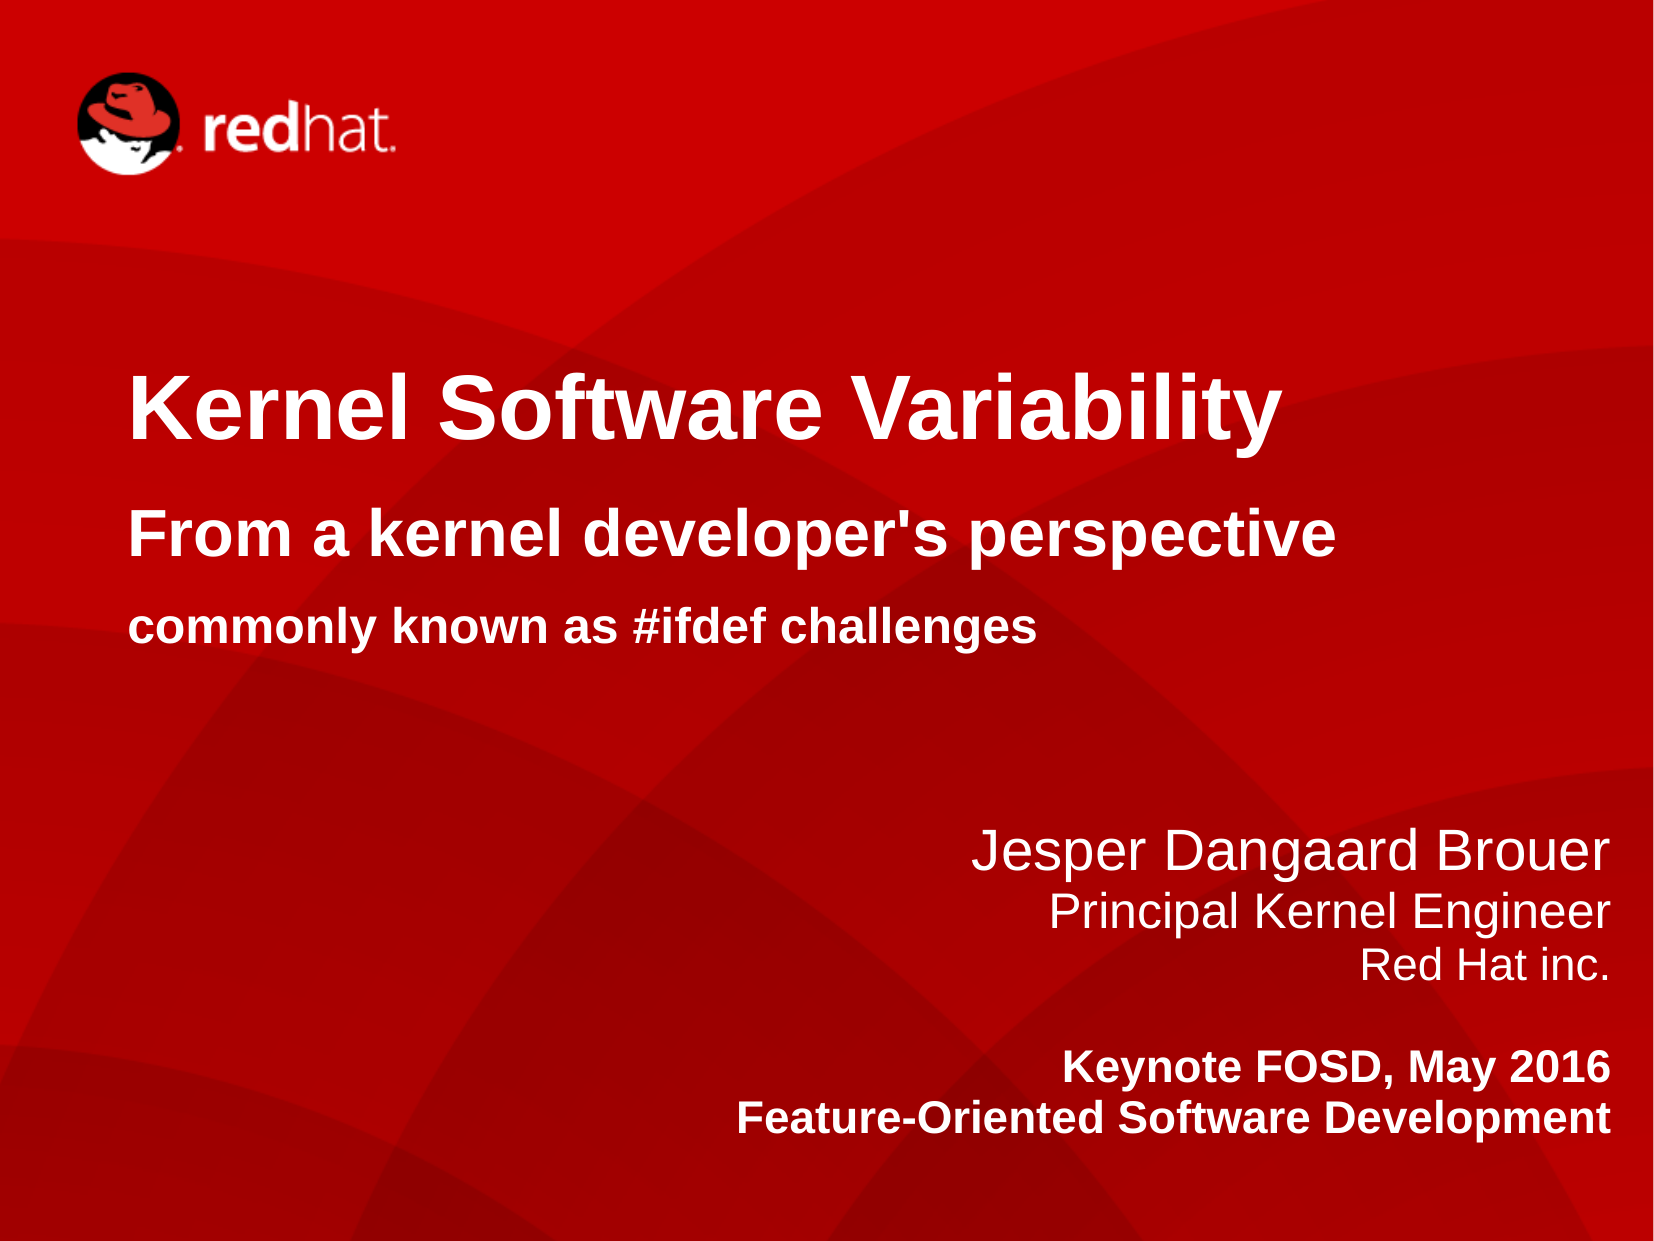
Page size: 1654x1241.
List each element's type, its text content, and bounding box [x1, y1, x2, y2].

text_box Kernel Software Variability From a kernel developer's perspective commonly known as #ifdef challenges [112, 297, 1576, 674]
text_box Jesper Dangaard Brouer Principal Kernel Engineer Red Hat inc. Keynote FOSD, May 2016 Feature-Oriented Software Development [150, 750, 1627, 1152]
picture [0, 0, 1654, 1241]
